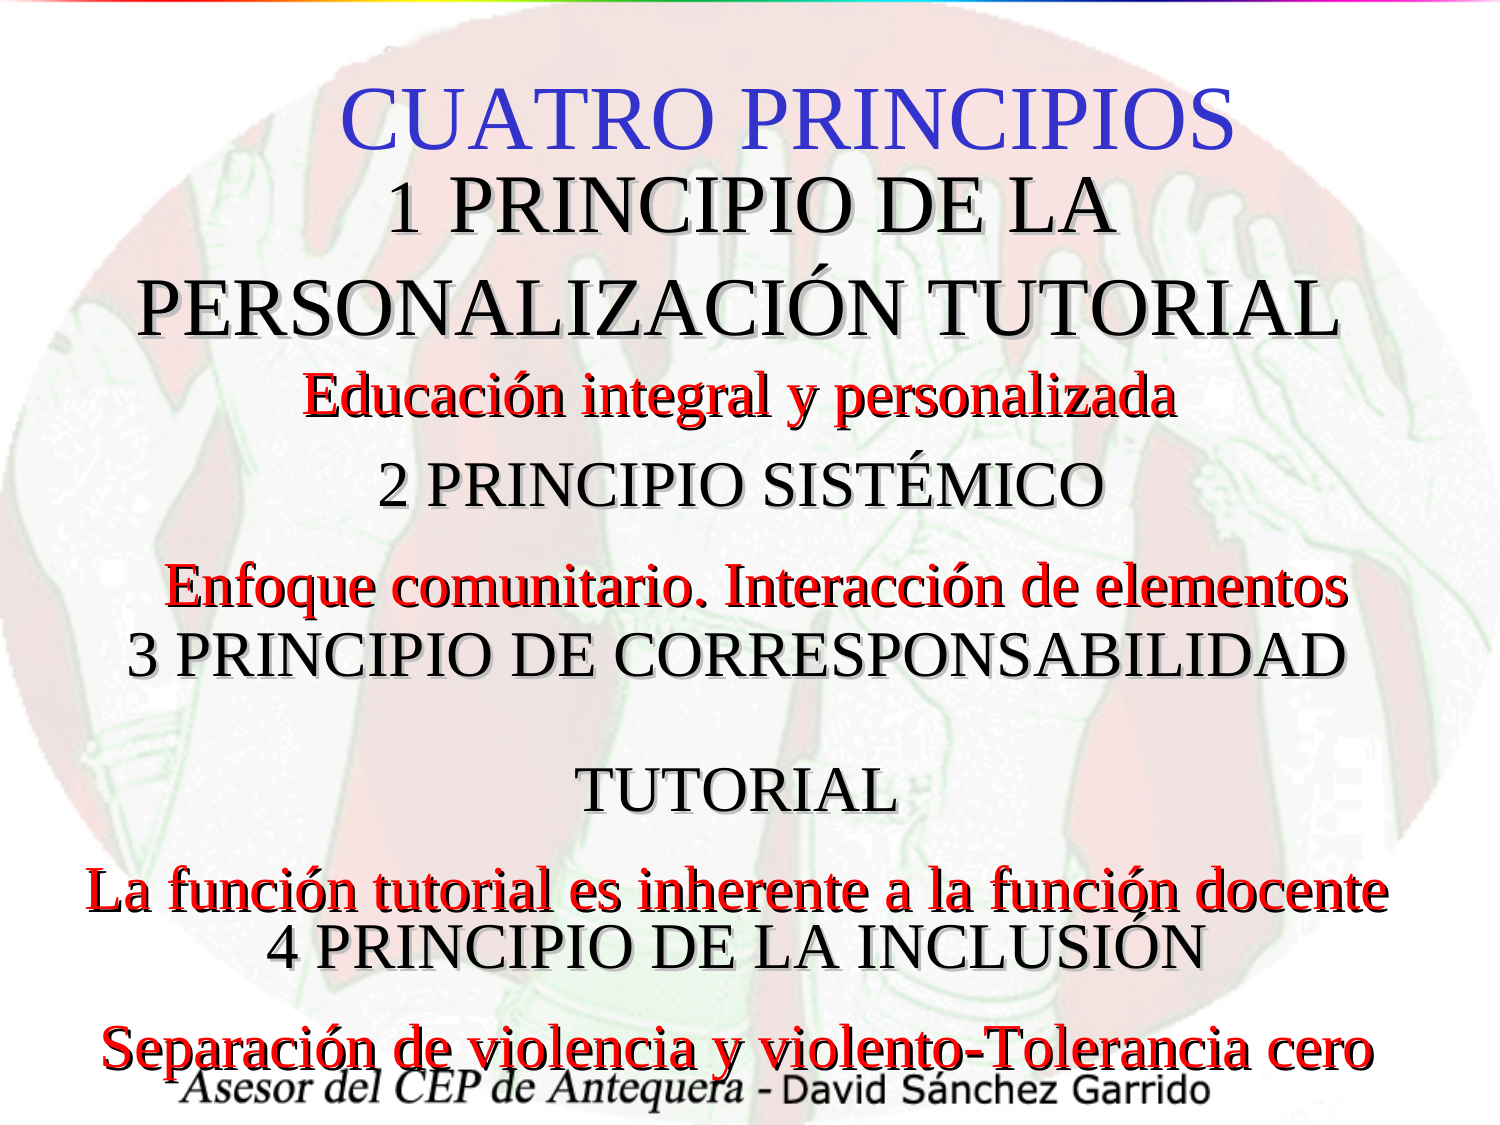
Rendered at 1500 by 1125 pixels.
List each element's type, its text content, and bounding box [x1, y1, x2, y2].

text_box 2 PRINCIPIO SISTÉMICO Enfoque comunitario. Interacción de elementos [99, 424, 1413, 600]
text_box CUATRO PRINCIPIOS [324, 49, 1255, 176]
text_box 4 PRINCIPIO DE LA INCLUSIÓN Separación de violencia y violento-Tolerancia cero [62, 900, 1413, 1051]
text_box 3 PRINCIPIO DE CORRESPONSABILIDAD TUTORIAL La función tutorial es inherente a la función docente [62, 675, 1413, 826]
picture [0, 0, 1500, 1125]
text_box 1 PRINCIPIO DE LA PERSONALIZACIÓN TUTORIAL Educación integral y personalizada [74, 149, 1405, 410]
